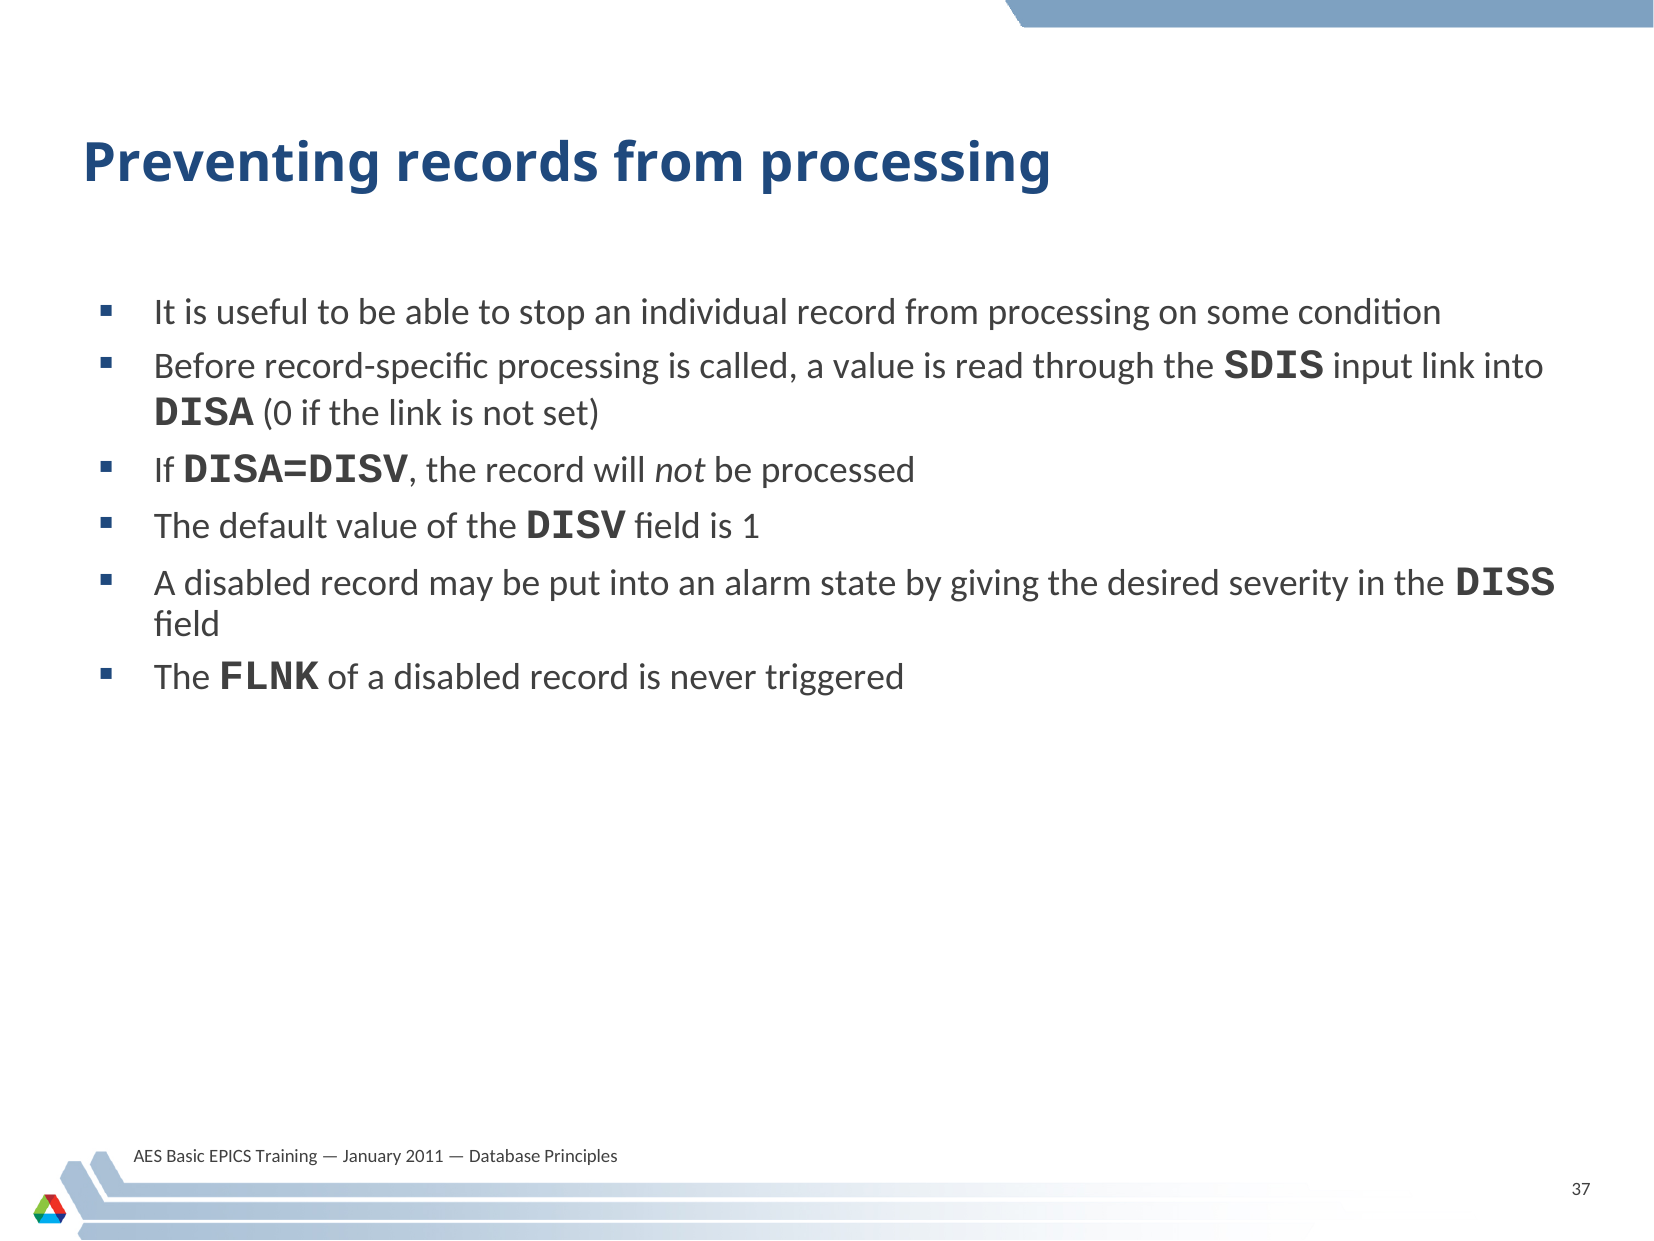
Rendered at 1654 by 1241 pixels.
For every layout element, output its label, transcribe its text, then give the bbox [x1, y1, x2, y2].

list It is useful to be able to stop an individual record from processing on some condition Before record-specific processing is called, a value is read through the SDIS input link into DISA (0 if the link is not set) If DISA=DISV, the record will not be processed The default value of the DISV field is 1 A disabled record may be put into an alarm state by giving the desired severity in the DISS field The FLNK of a disabled record is never triggered [82, 289, 1571, 1123]
picture [0, 0, 1654, 29]
title Preventing records from processing [82, 128, 1571, 192]
picture [0, 1143, 1654, 1240]
